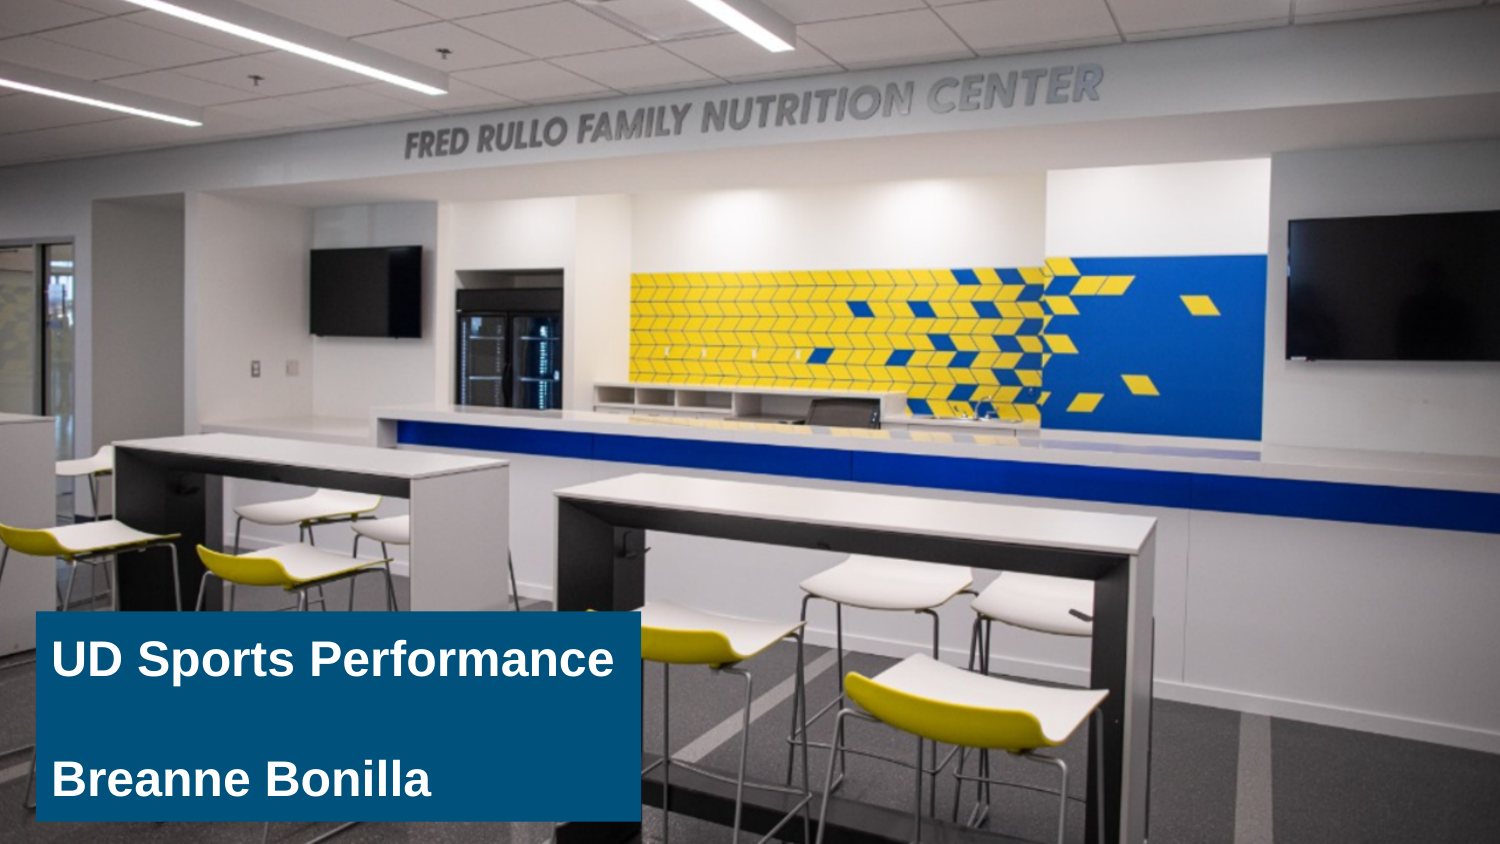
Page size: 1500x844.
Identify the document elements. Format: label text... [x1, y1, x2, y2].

text_box UD Sports Performance Breanne Bonilla [35, 611, 642, 822]
picture [0, 0, 1500, 844]
